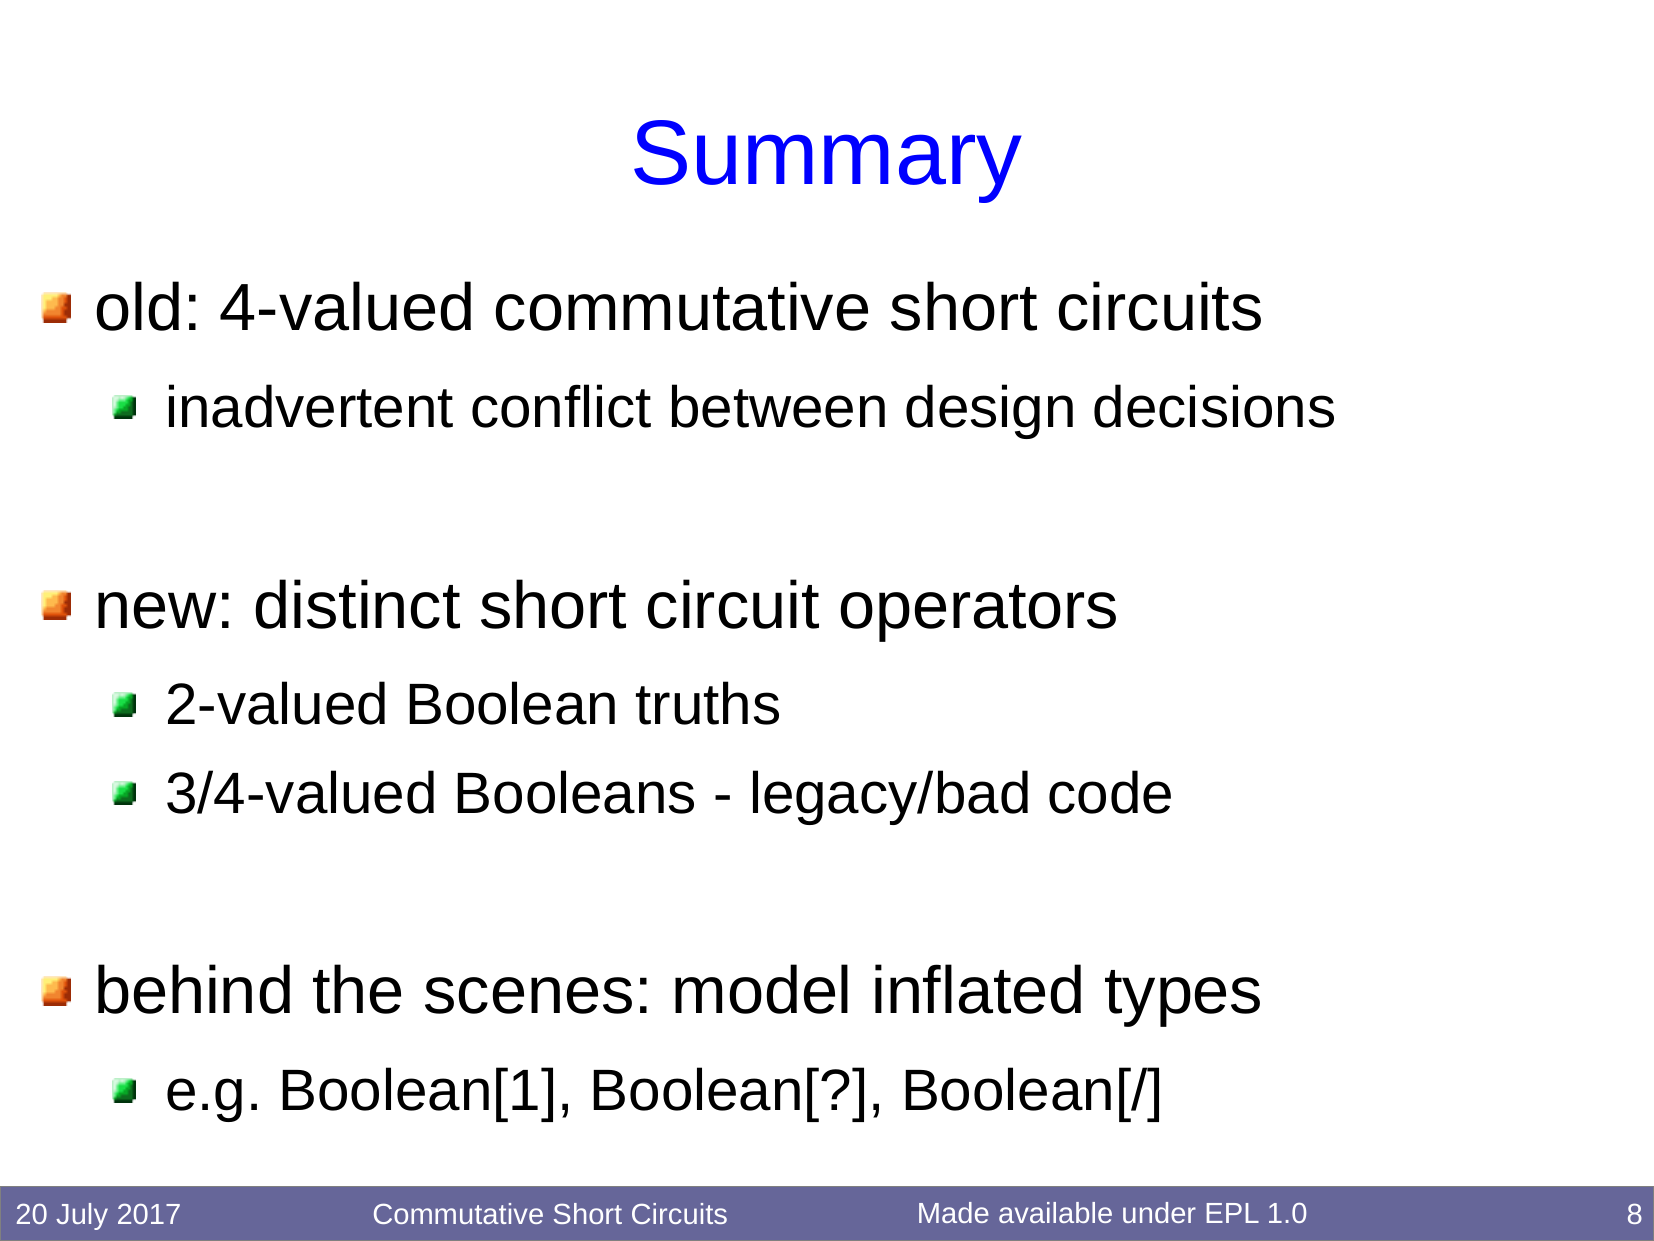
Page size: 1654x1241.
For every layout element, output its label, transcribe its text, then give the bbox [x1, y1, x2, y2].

title Summary [82, 49, 1571, 257]
list old: 4-valued commutative short circuits inadvertent conflict between design decisions new: distinct short circuit operators 2-valued Boolean truths 3/4-valued Booleans - legacy/bad code behind the scenes: model inflated types e.g. Boolean[1], Boolean[?], Boolean[/] [23, 270, 1635, 1233]
